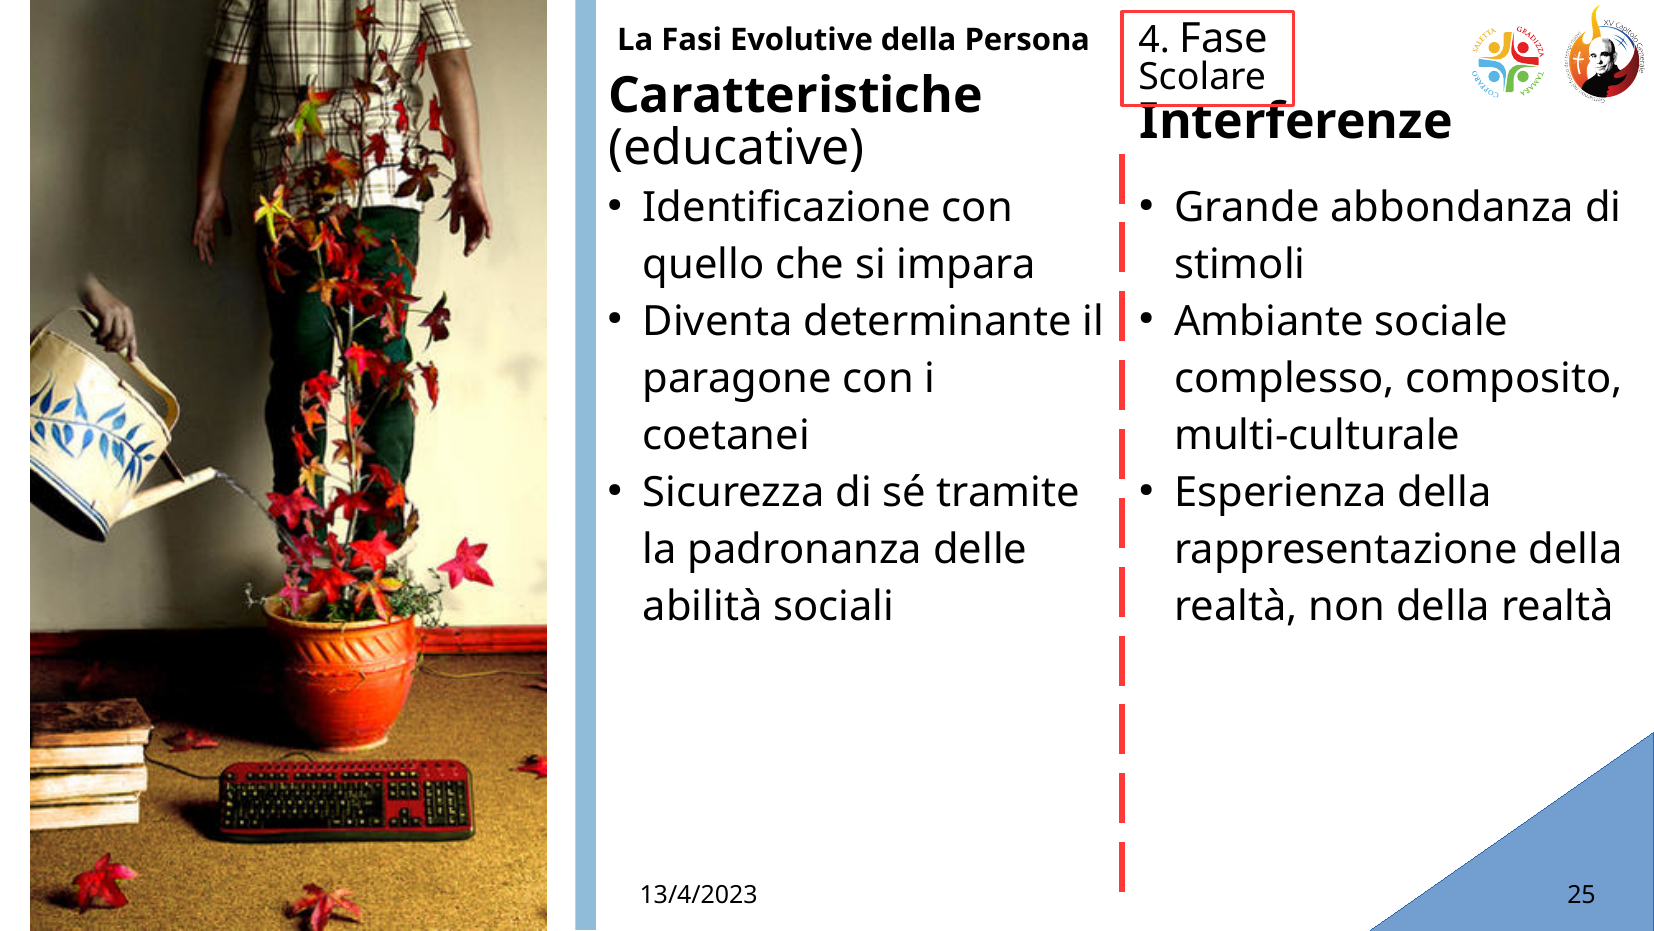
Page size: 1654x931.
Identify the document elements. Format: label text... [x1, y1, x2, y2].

text_box La Fasi Evolutive della Persona [602, 9, 1335, 63]
text_box 4. Fase Scolare [1122, 11, 1294, 98]
picture [30, 0, 547, 931]
subtitle Identificazione con quello che si impara Diventa determinante il paragone con i coetanei Sicurezza di sé tramite la padronanza delle abilità sociali [607, 177, 1110, 873]
title Caratteristiche (educative) [608, 70, 1111, 178]
title Interferenze [1139, 98, 1292, 104]
picture [1563, 4, 1646, 103]
title Interferenze [1139, 69, 1642, 177]
text_box Grande abbondanza di stimoli Ambiante sociale complesso, composito, multi-culturale Esperienza della rappresentazione della realtà, non della realtà [1138, 177, 1641, 873]
